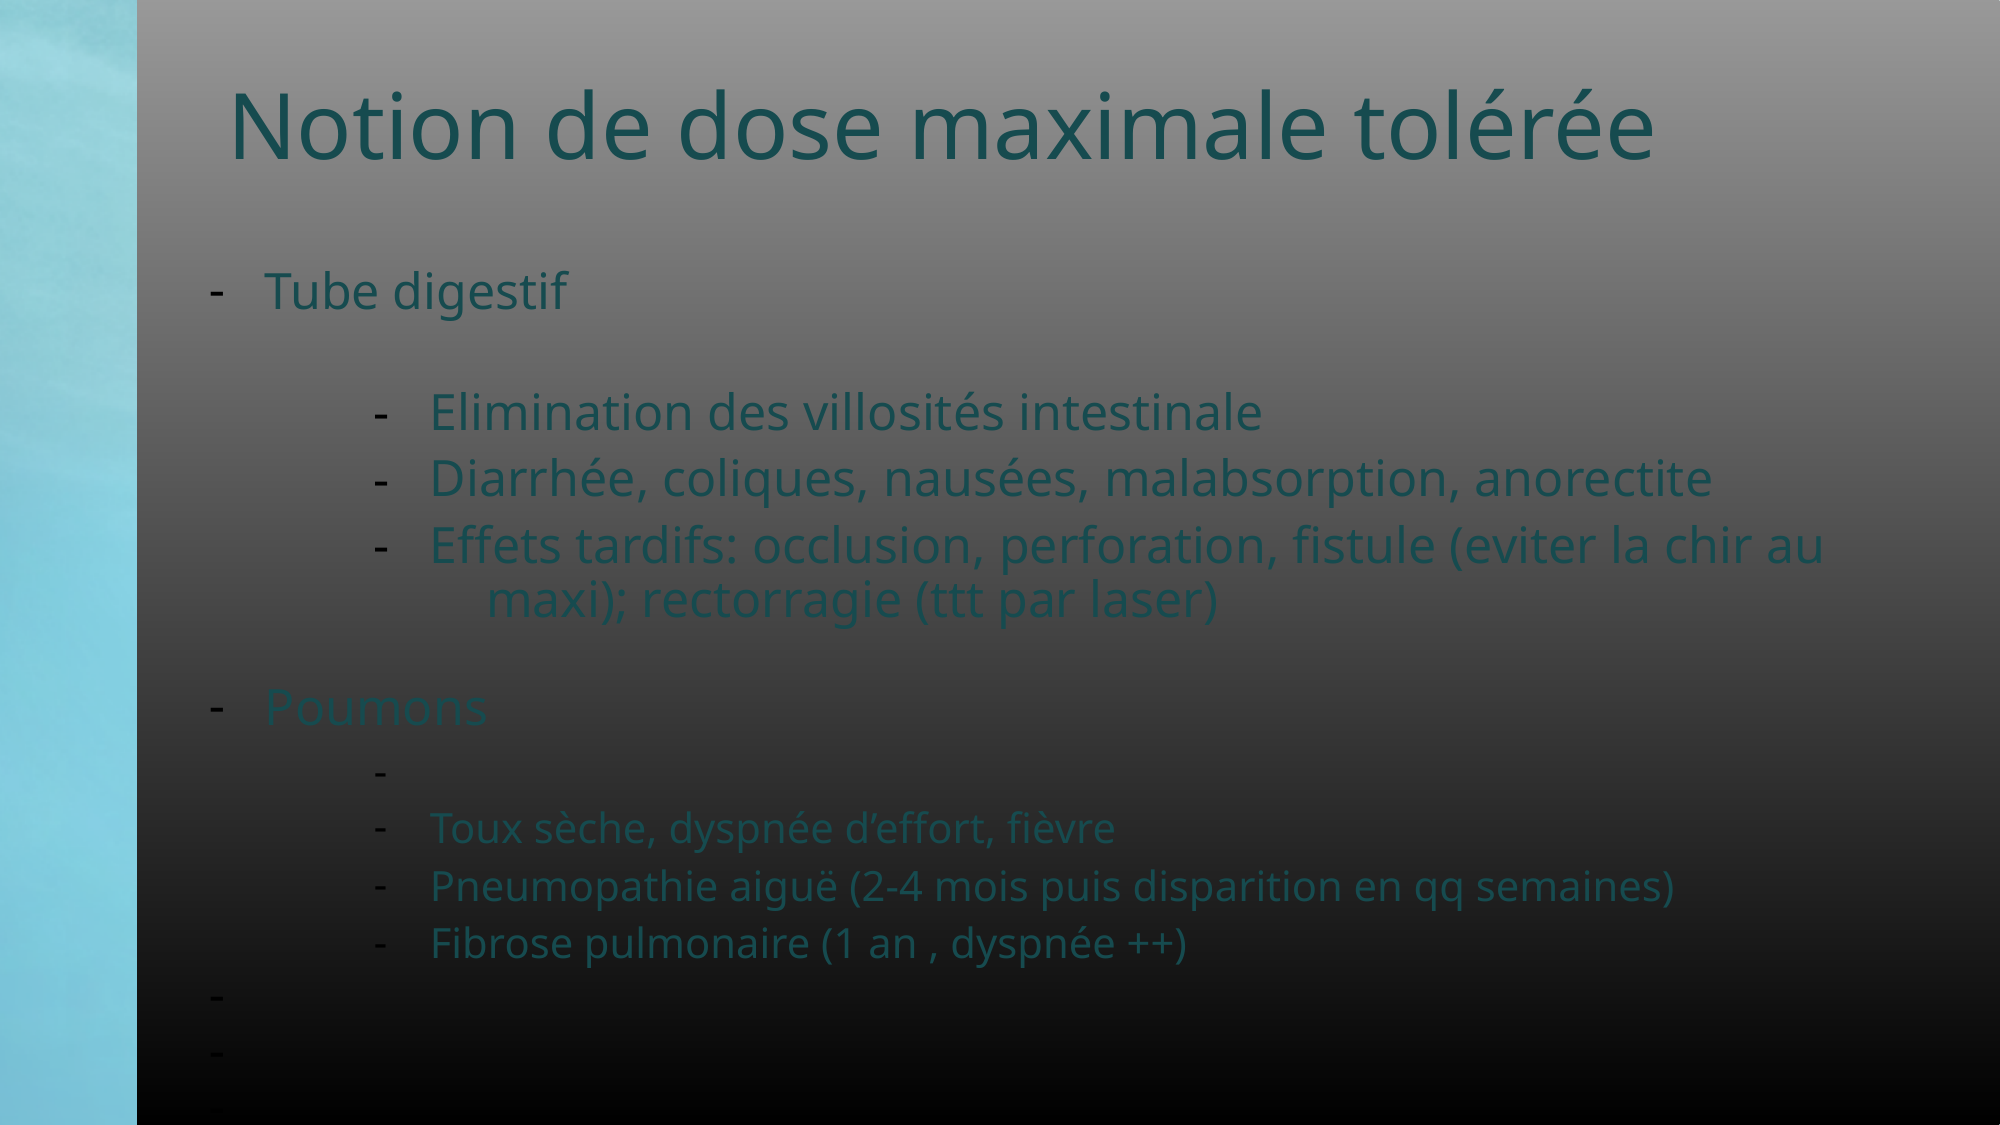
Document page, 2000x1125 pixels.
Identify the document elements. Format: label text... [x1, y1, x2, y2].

list Tube digestif Elimination des villosités intestinale Diarrhée, coliques, nausées, malabsorption, anorectite Effets tardifs: occlusion, perforation, fistule (eviter la chir au maxi); rectorragie (ttt par laser) Poumons Toux sèche, dyspnée d’effort, fièvre Pneumopathie aiguë (2-4 mois puis disparition en qq semaines) Fibrose pulmonaire (1 an , dyspnée ++) [193, 199, 1981, 1060]
title Notion de dose maximale tolérée [212, 62, 1728, 188]
